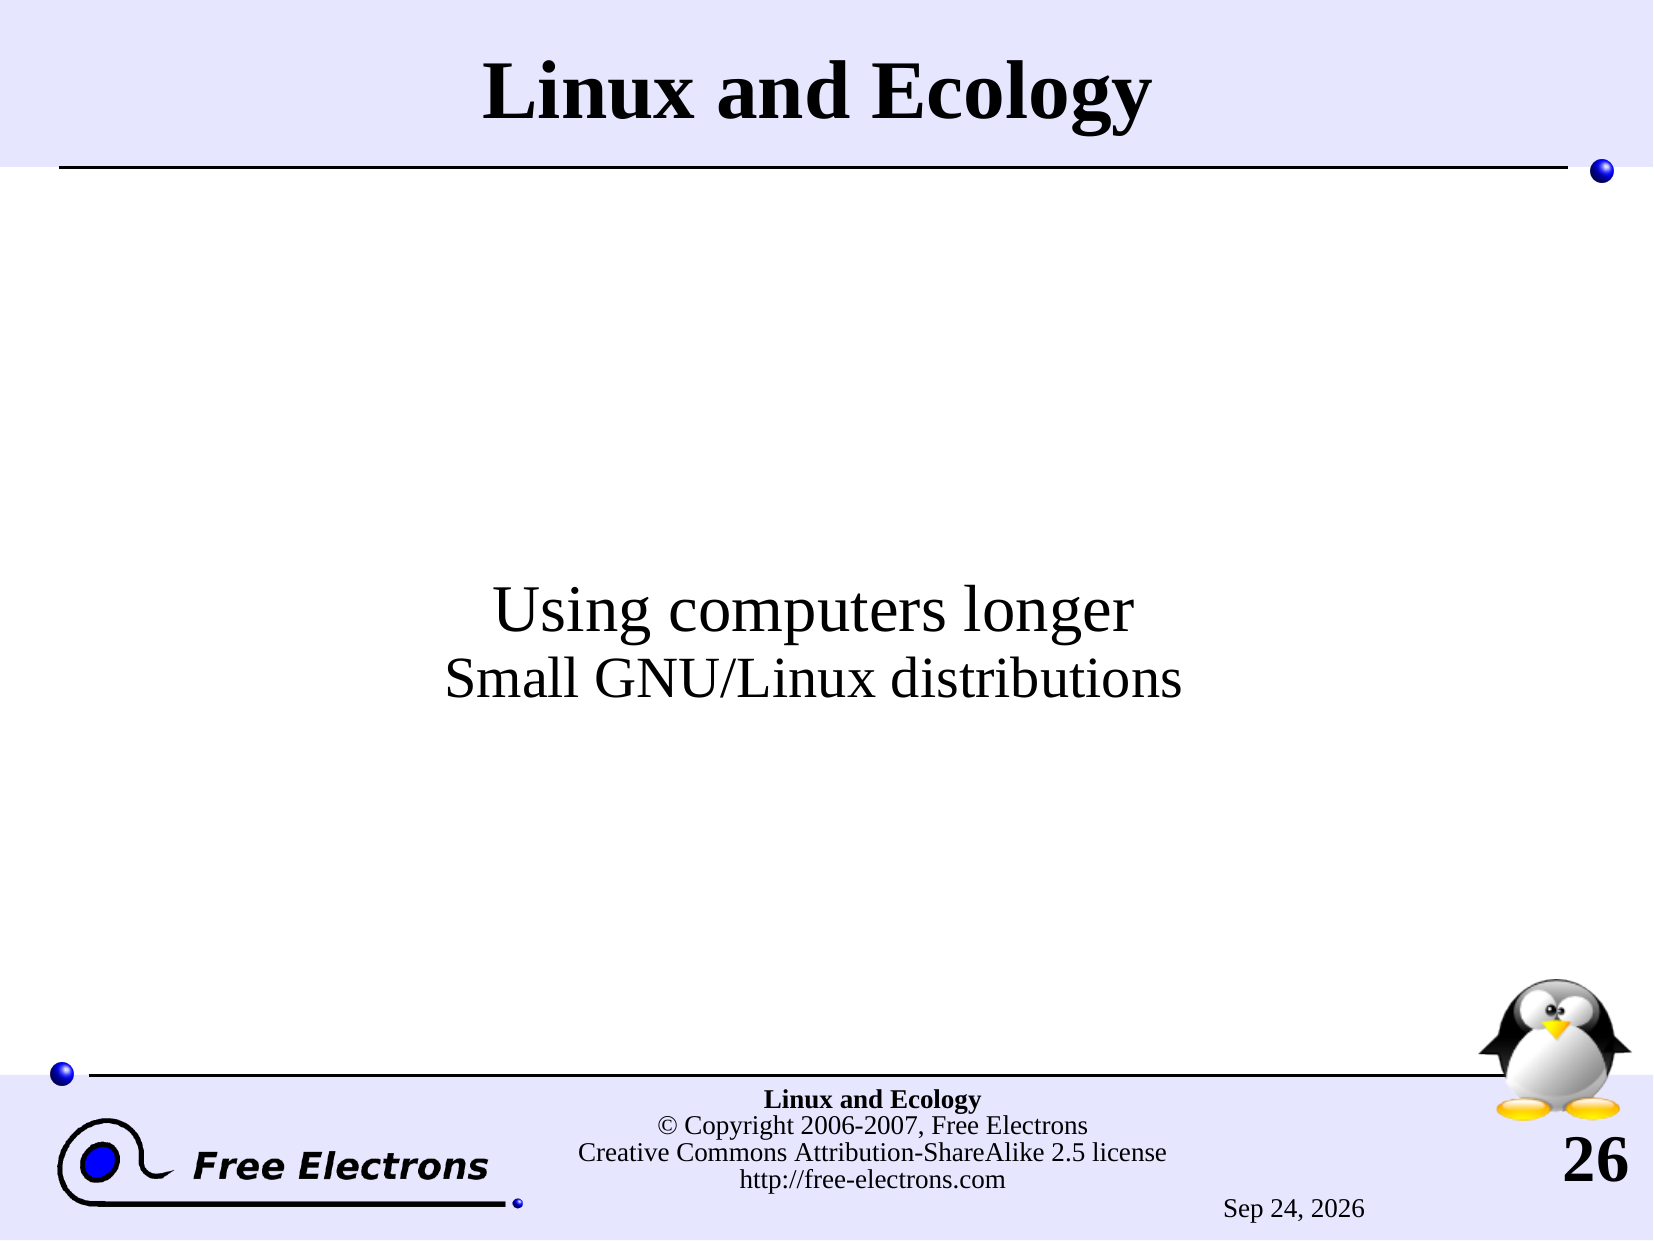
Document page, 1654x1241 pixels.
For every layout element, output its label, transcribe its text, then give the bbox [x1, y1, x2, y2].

picture [1476, 979, 1634, 1121]
subtitle Using computers longer Small GNU/Linux distributions [54, 216, 1574, 1066]
title Linux and Ecology [33, 29, 1604, 153]
picture [50, 1107, 527, 1216]
